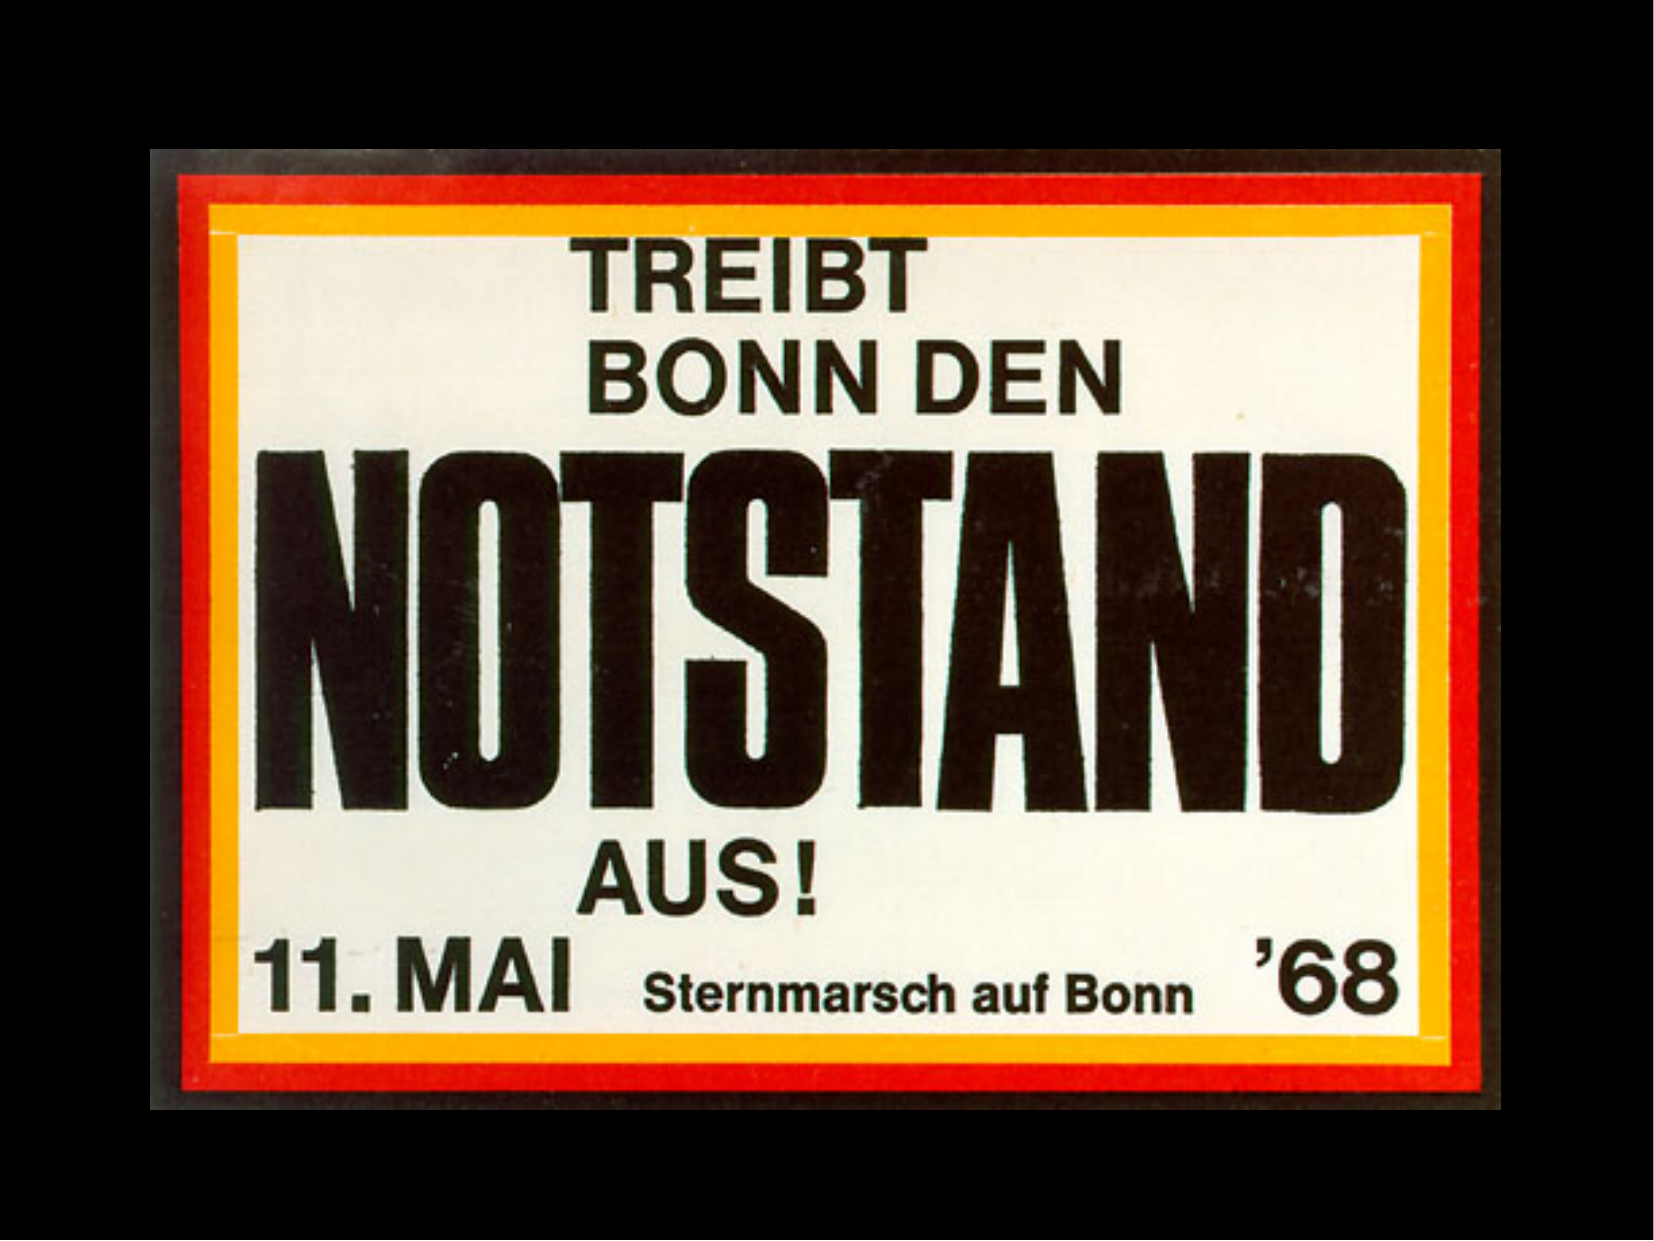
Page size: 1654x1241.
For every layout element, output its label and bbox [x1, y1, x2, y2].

picture [150, 149, 1501, 1111]
